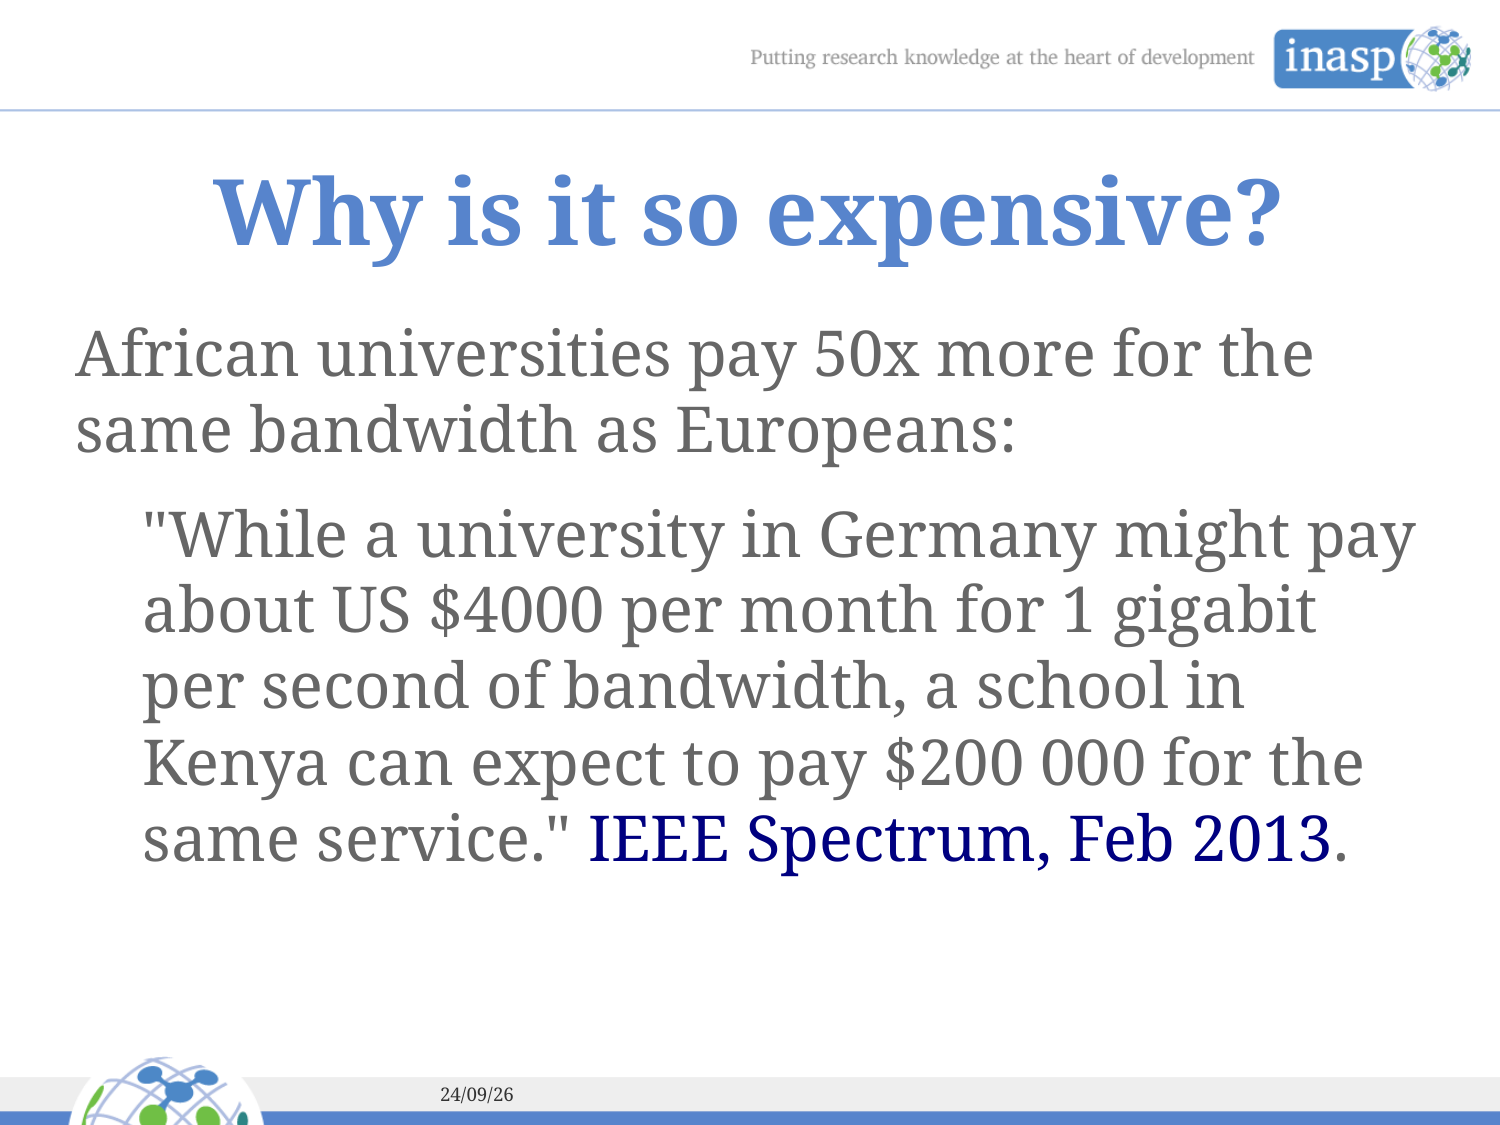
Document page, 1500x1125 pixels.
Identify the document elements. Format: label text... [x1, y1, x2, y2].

picture [0, 0, 1500, 1125]
list African universities pay 50x more for the same bandwidth as Europeans: "While a university in Germany might pay about US $4000 per month for 1 gigabit per second of bandwidth, a school in Kenya can expect to pay $200 000 for the same service." IEEE Spectrum, Feb 2013. [75, 313, 1426, 967]
title Why is it so expensive? [75, 129, 1426, 313]
